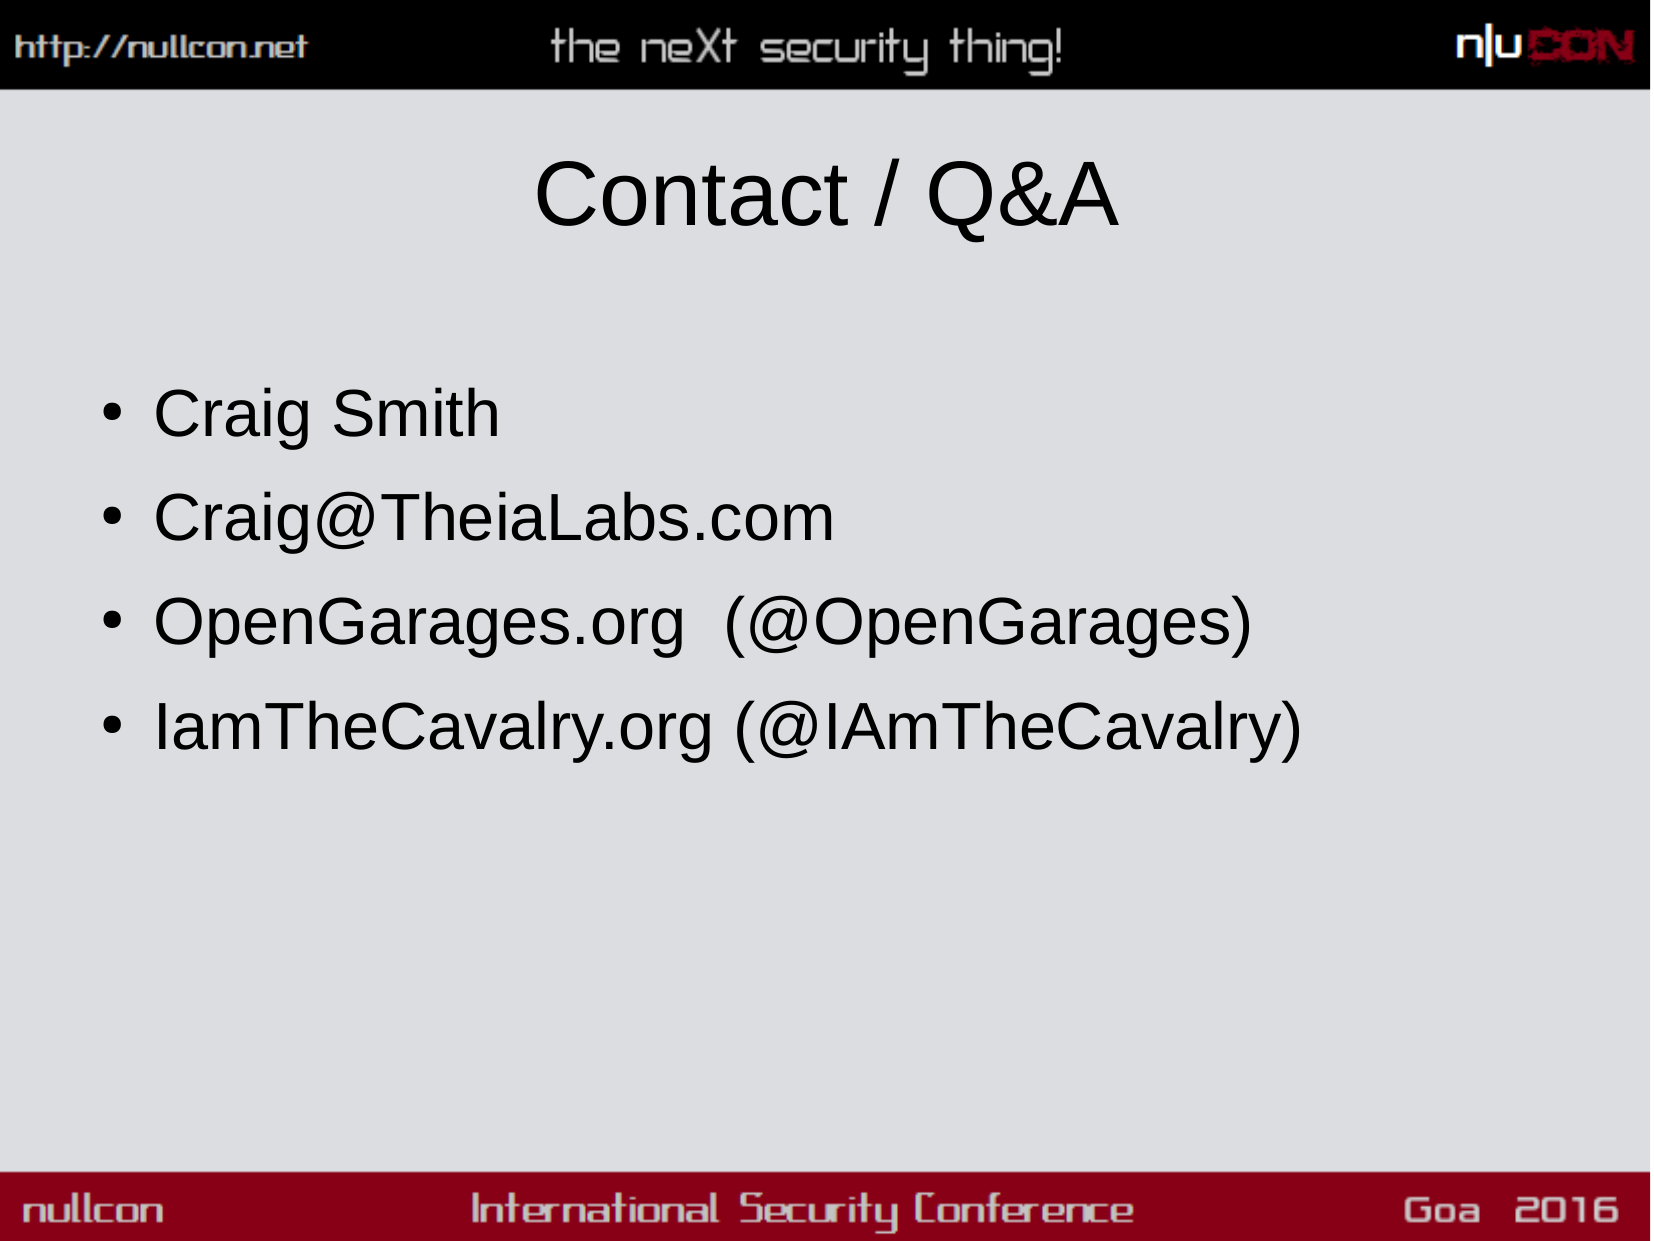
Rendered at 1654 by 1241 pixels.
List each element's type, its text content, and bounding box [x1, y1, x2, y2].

picture [0, 0, 1651, 1241]
list Craig Smith Craig@TheiaLabs.com OpenGarages.org (@OpenGarages) IamTheCavalry.org (@IAmTheCavalry) [82, 375, 1571, 1096]
title Contact / Q&A [82, 90, 1571, 298]
